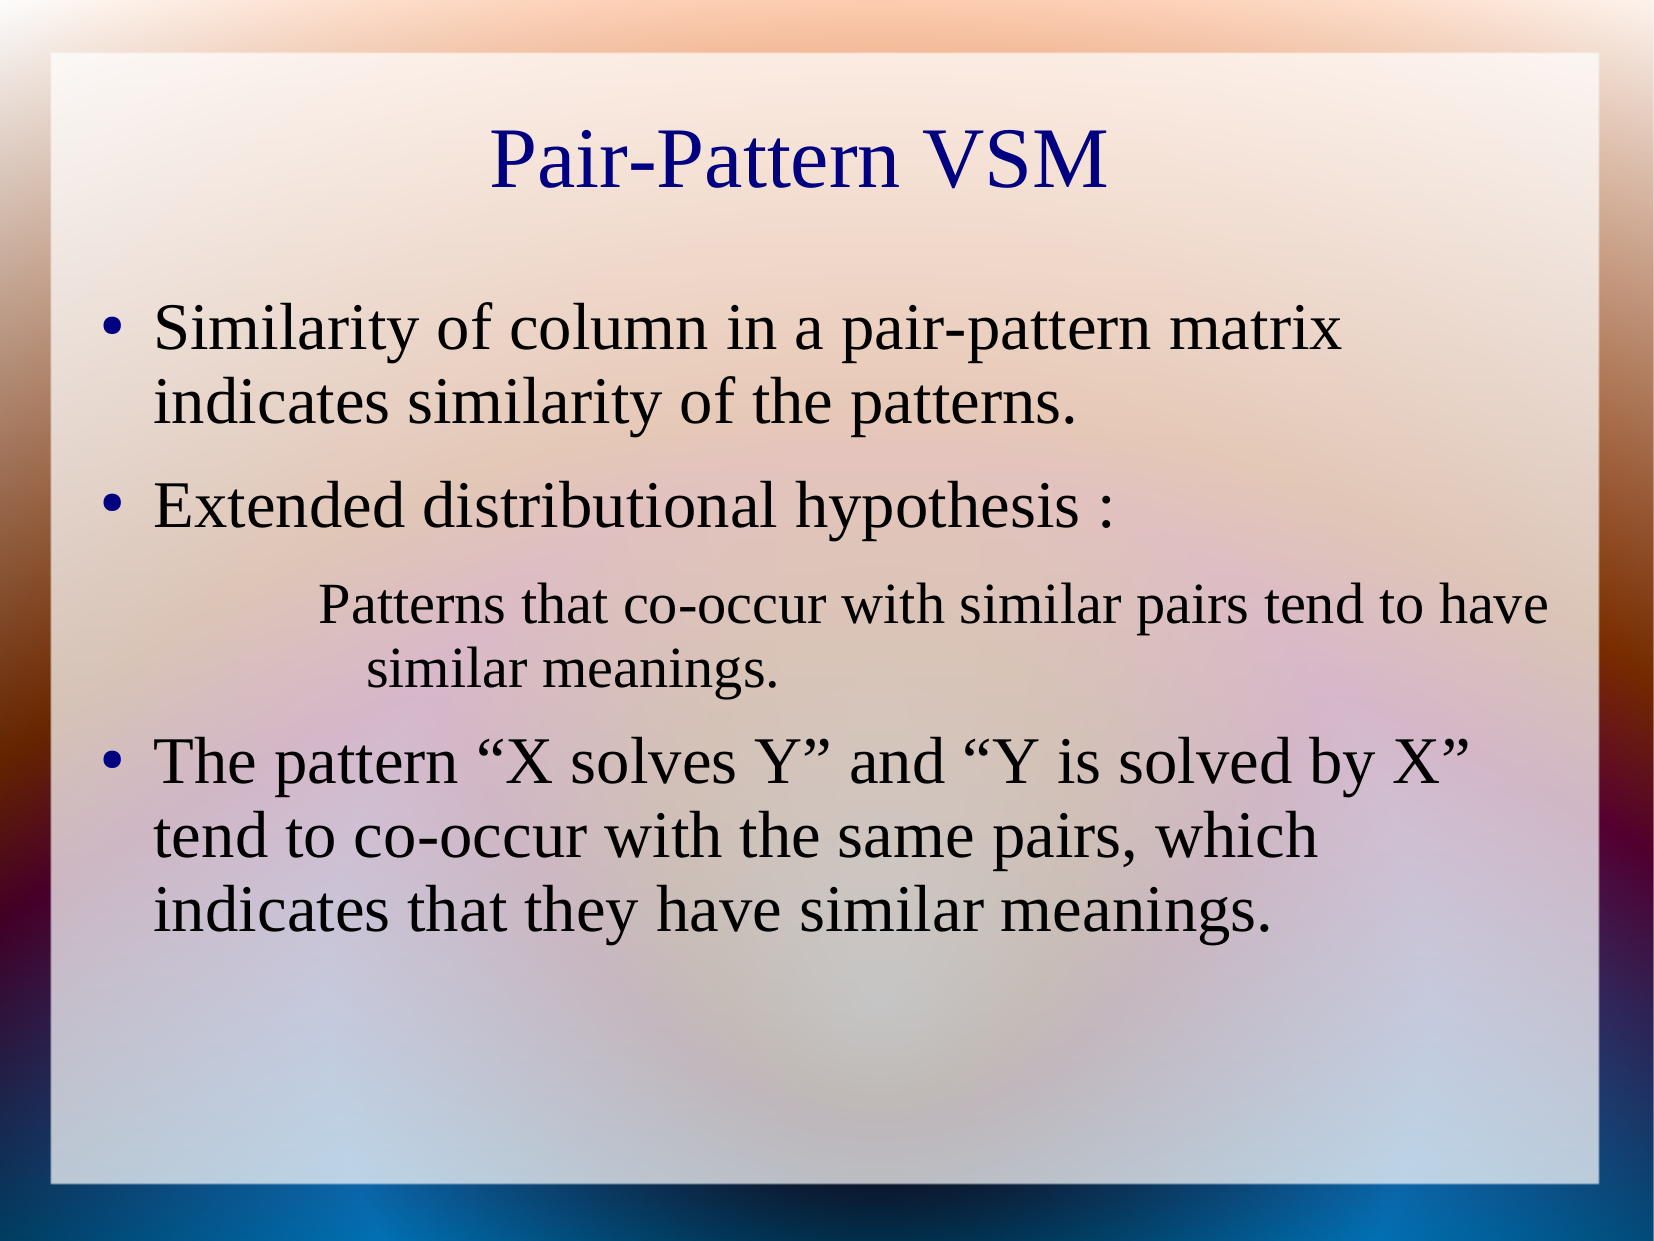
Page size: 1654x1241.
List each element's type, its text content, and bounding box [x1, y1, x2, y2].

picture [0, 0, 1654, 1241]
list Similarity of column in a pair-pattern matrix indicates similarity of the patterns. Extended distributional hypothesis : Patterns that co-occur with similar pairs tend to have similar meanings. The pattern “X solves Y” and “Y is solved by X” tend to co-occur with the same pairs, which indicates that they have similar meanings. [82, 290, 1571, 1034]
title Pair-Pattern VSM [82, 55, 1571, 263]
